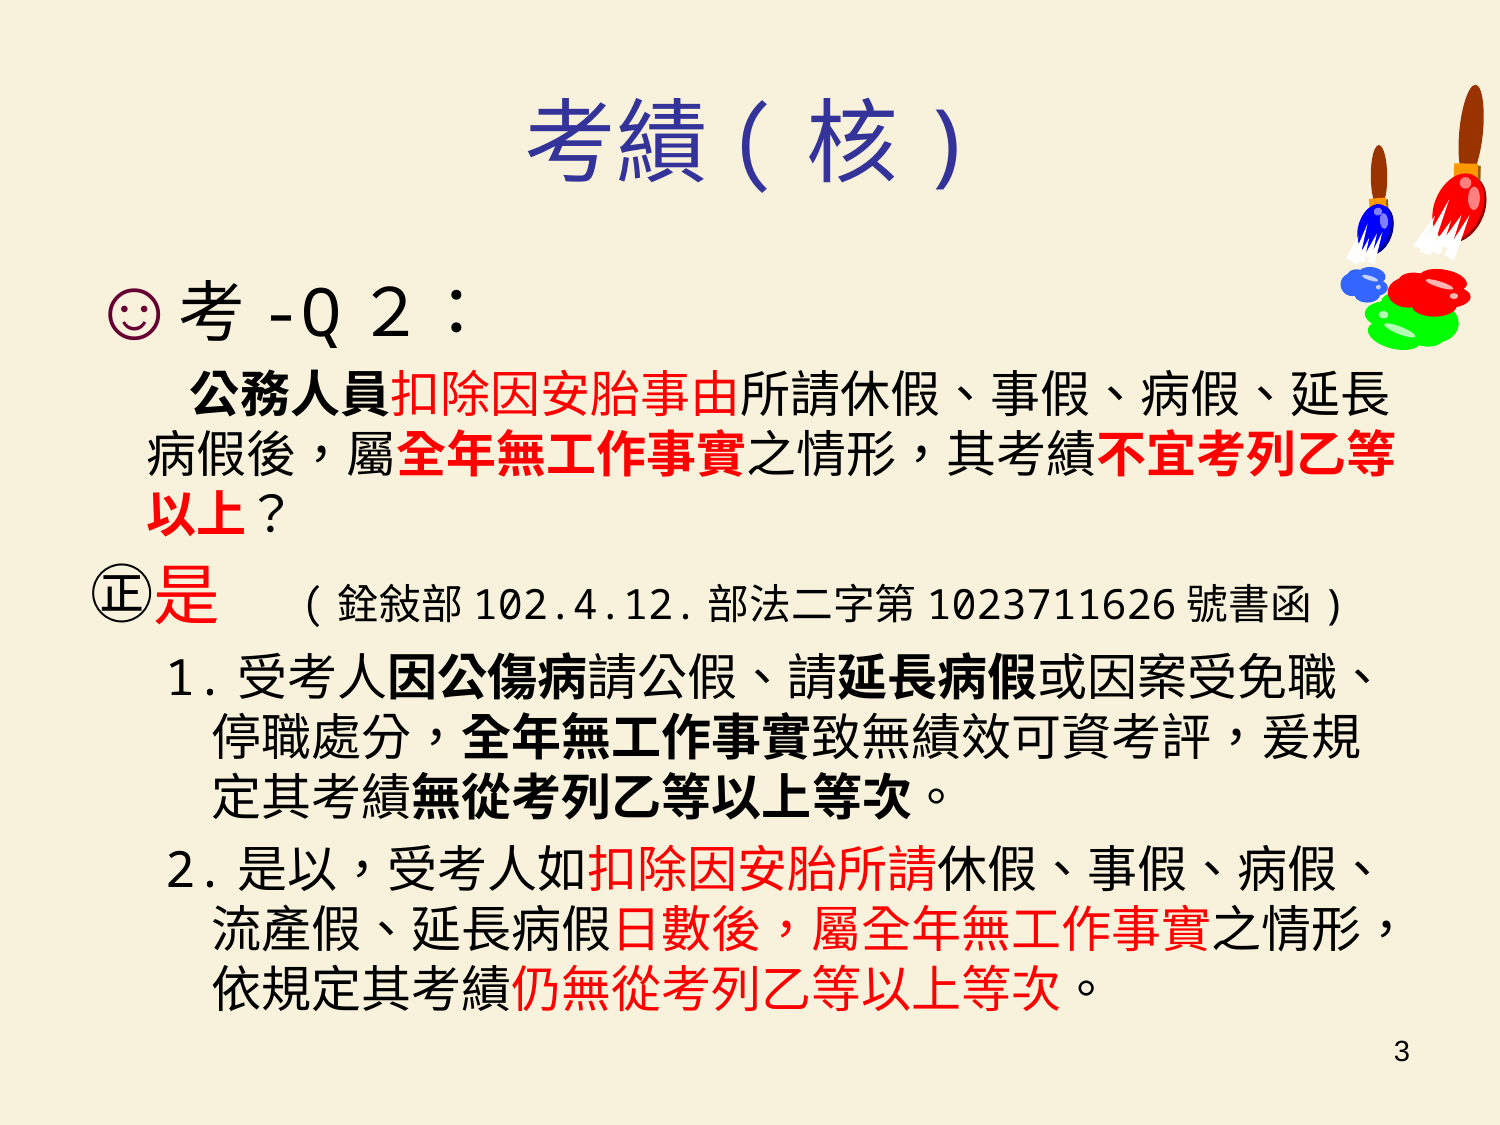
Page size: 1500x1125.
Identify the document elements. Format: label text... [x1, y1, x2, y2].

text_box <number> [1074, 1024, 1426, 1103]
title 考績(核) [75, 45, 1426, 233]
list 考-Q２： 公務人員扣除因安胎事由所請休假、事假、病假、延長病假後，屬全年無工作事實之情形，其考績不宜考列乙等以上？ 是 (銓敍部102.4.12.部法二字第1023711626號書函) 1.受考人因公傷病請公假、請延長病假或因案受免職、停職處分，全年無工作事實致無績效可資考評，爰規定其考績無從考列乙等以上等次。 2.是以，受考人如扣除因安胎所請休假、事假、病假、流產假、延長病假日數後，屬全年無工作事實之情形，依規定其考績仍無從考列乙等以上等次。 [75, 262, 1426, 1040]
